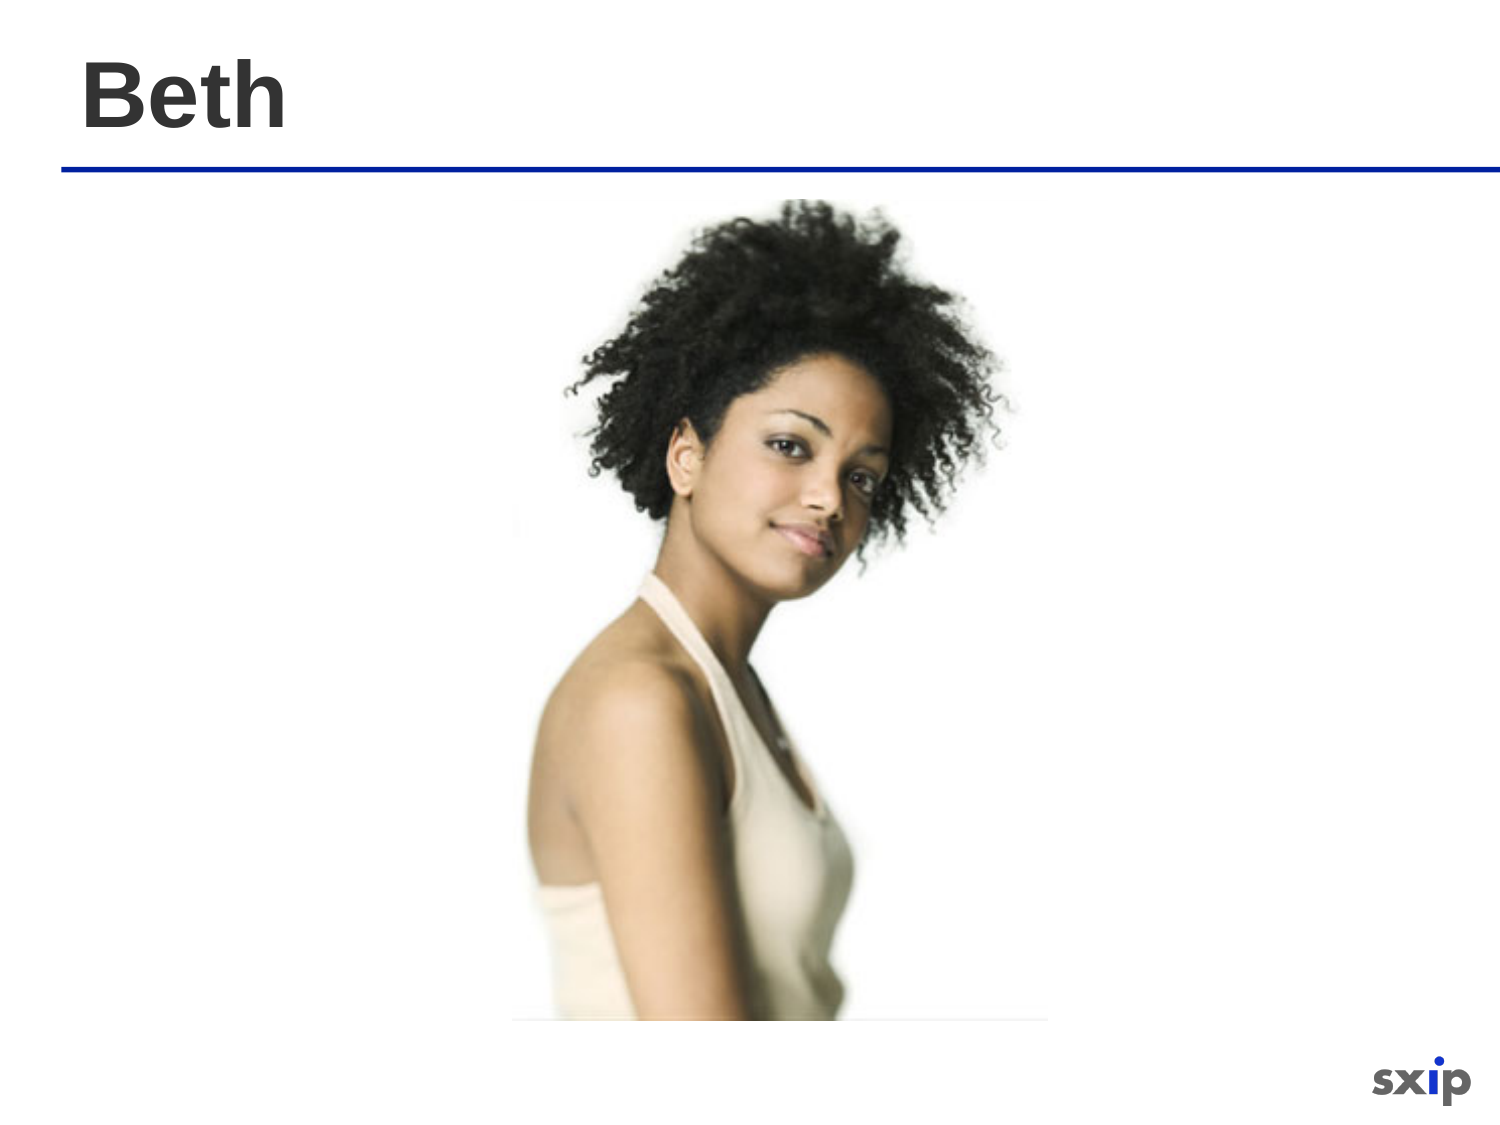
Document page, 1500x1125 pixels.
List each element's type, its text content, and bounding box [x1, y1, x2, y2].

picture [1372, 1056, 1471, 1106]
title Beth [61, 21, 1495, 169]
picture [512, 199, 1048, 1021]
